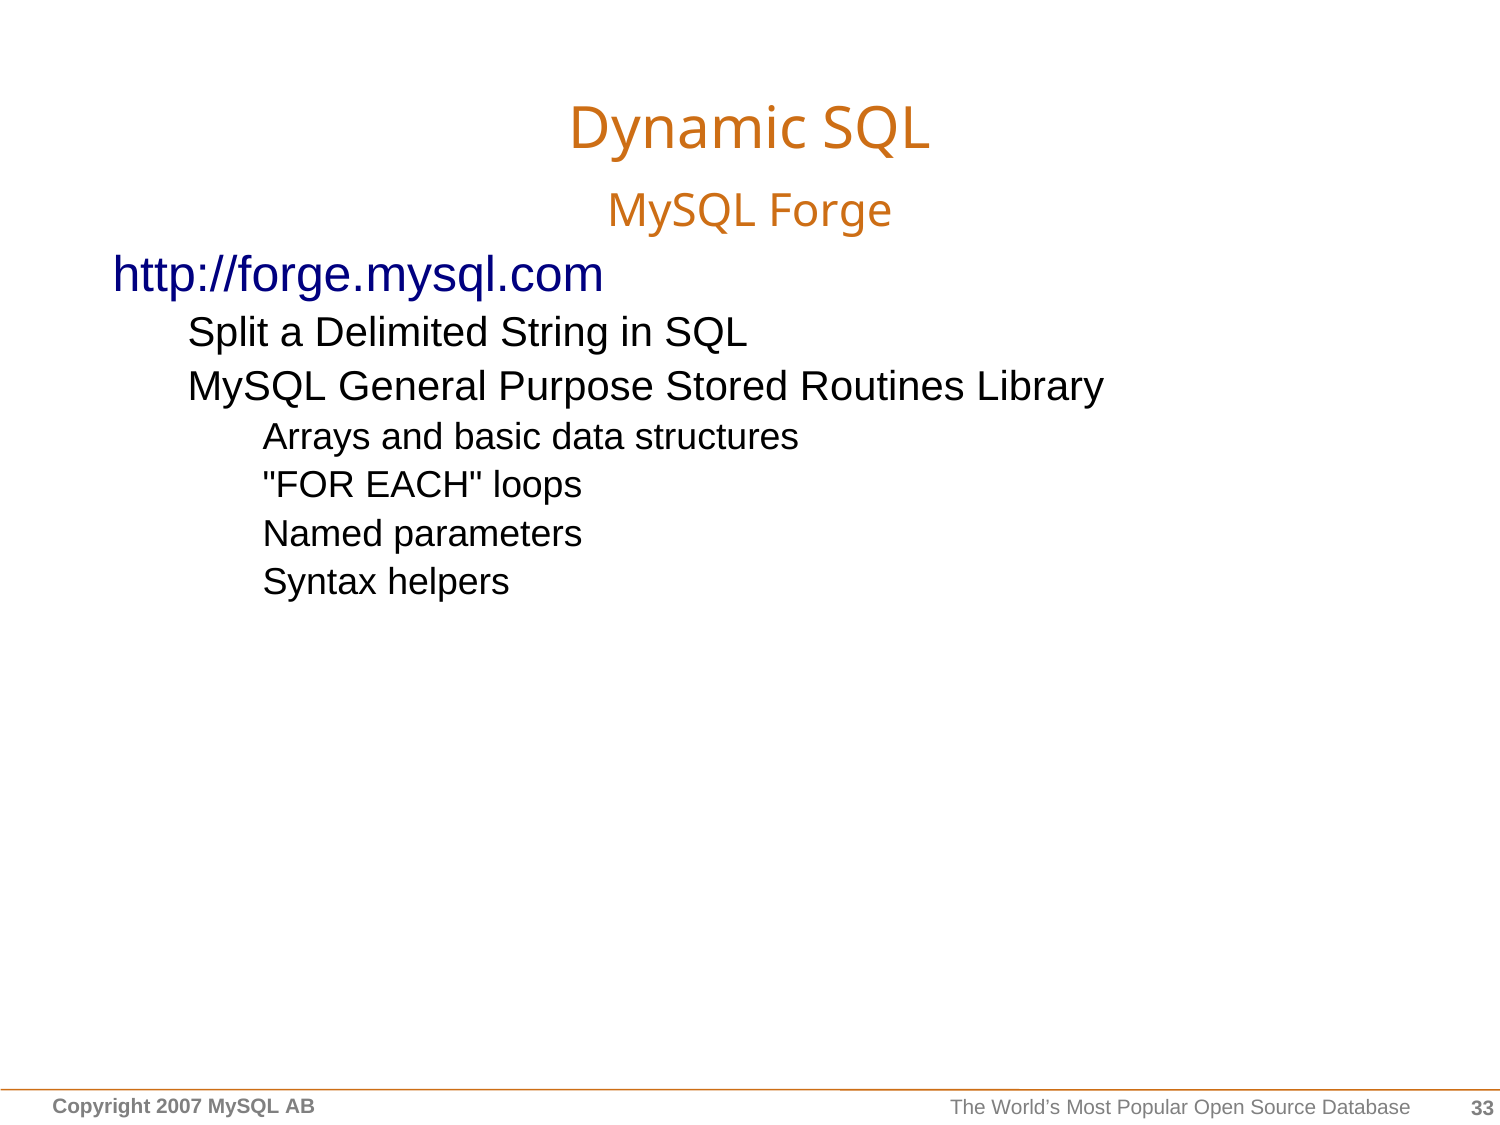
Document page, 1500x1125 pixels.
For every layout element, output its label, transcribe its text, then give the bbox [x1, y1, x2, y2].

list http://forge.mysql.com Split a Delimited String in SQL MySQL General Purpose Stored Routines Library Arrays and basic data structures "FOR EACH" loops Named parameters Syntax helpers [112, 249, 1388, 1098]
title Dynamic SQL MySQL Forge [0, 77, 1500, 236]
